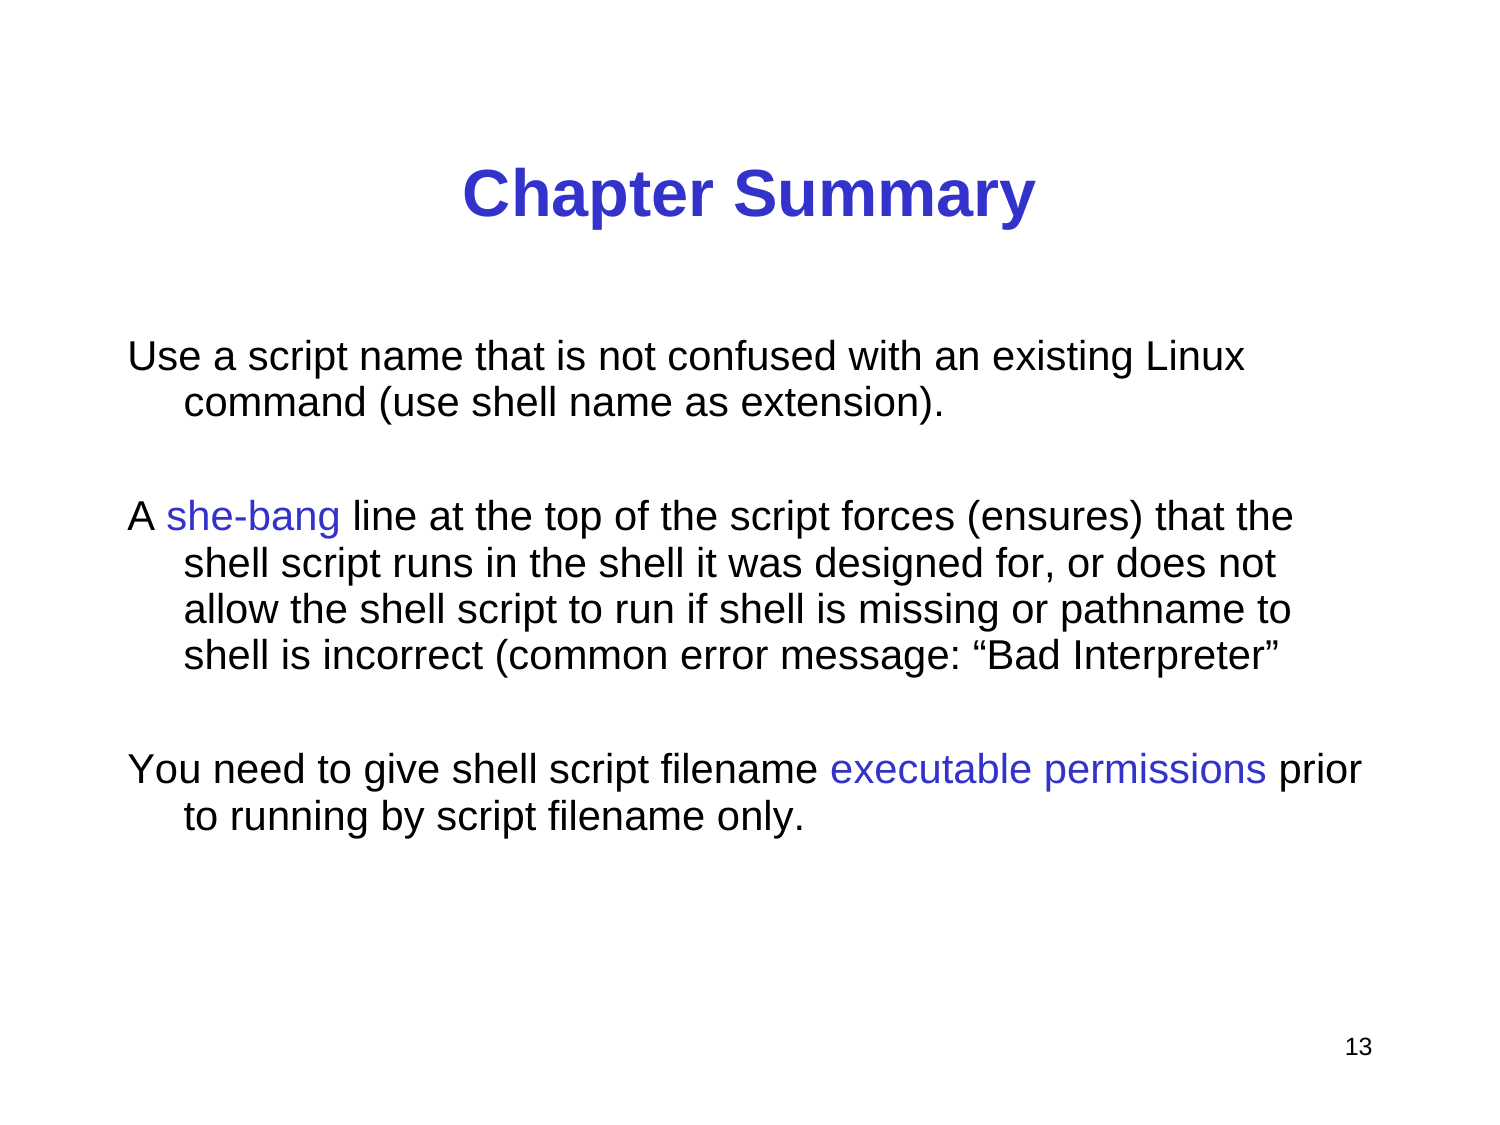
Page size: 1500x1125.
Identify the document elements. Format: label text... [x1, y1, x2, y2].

list Use a script name that is not confused with an existing Linux command (use shell name as extension). A she-bang line at the top of the script forces (ensures) that the shell script runs in the shell it was designed for, or does not allow the shell script to run if shell is missing or pathname to shell is incorrect (common error message: “Bad Interpreter” You need to give shell script filename executable permissions prior to running by script filename only. [112, 324, 1388, 1001]
title Chapter Summary [112, 99, 1388, 288]
